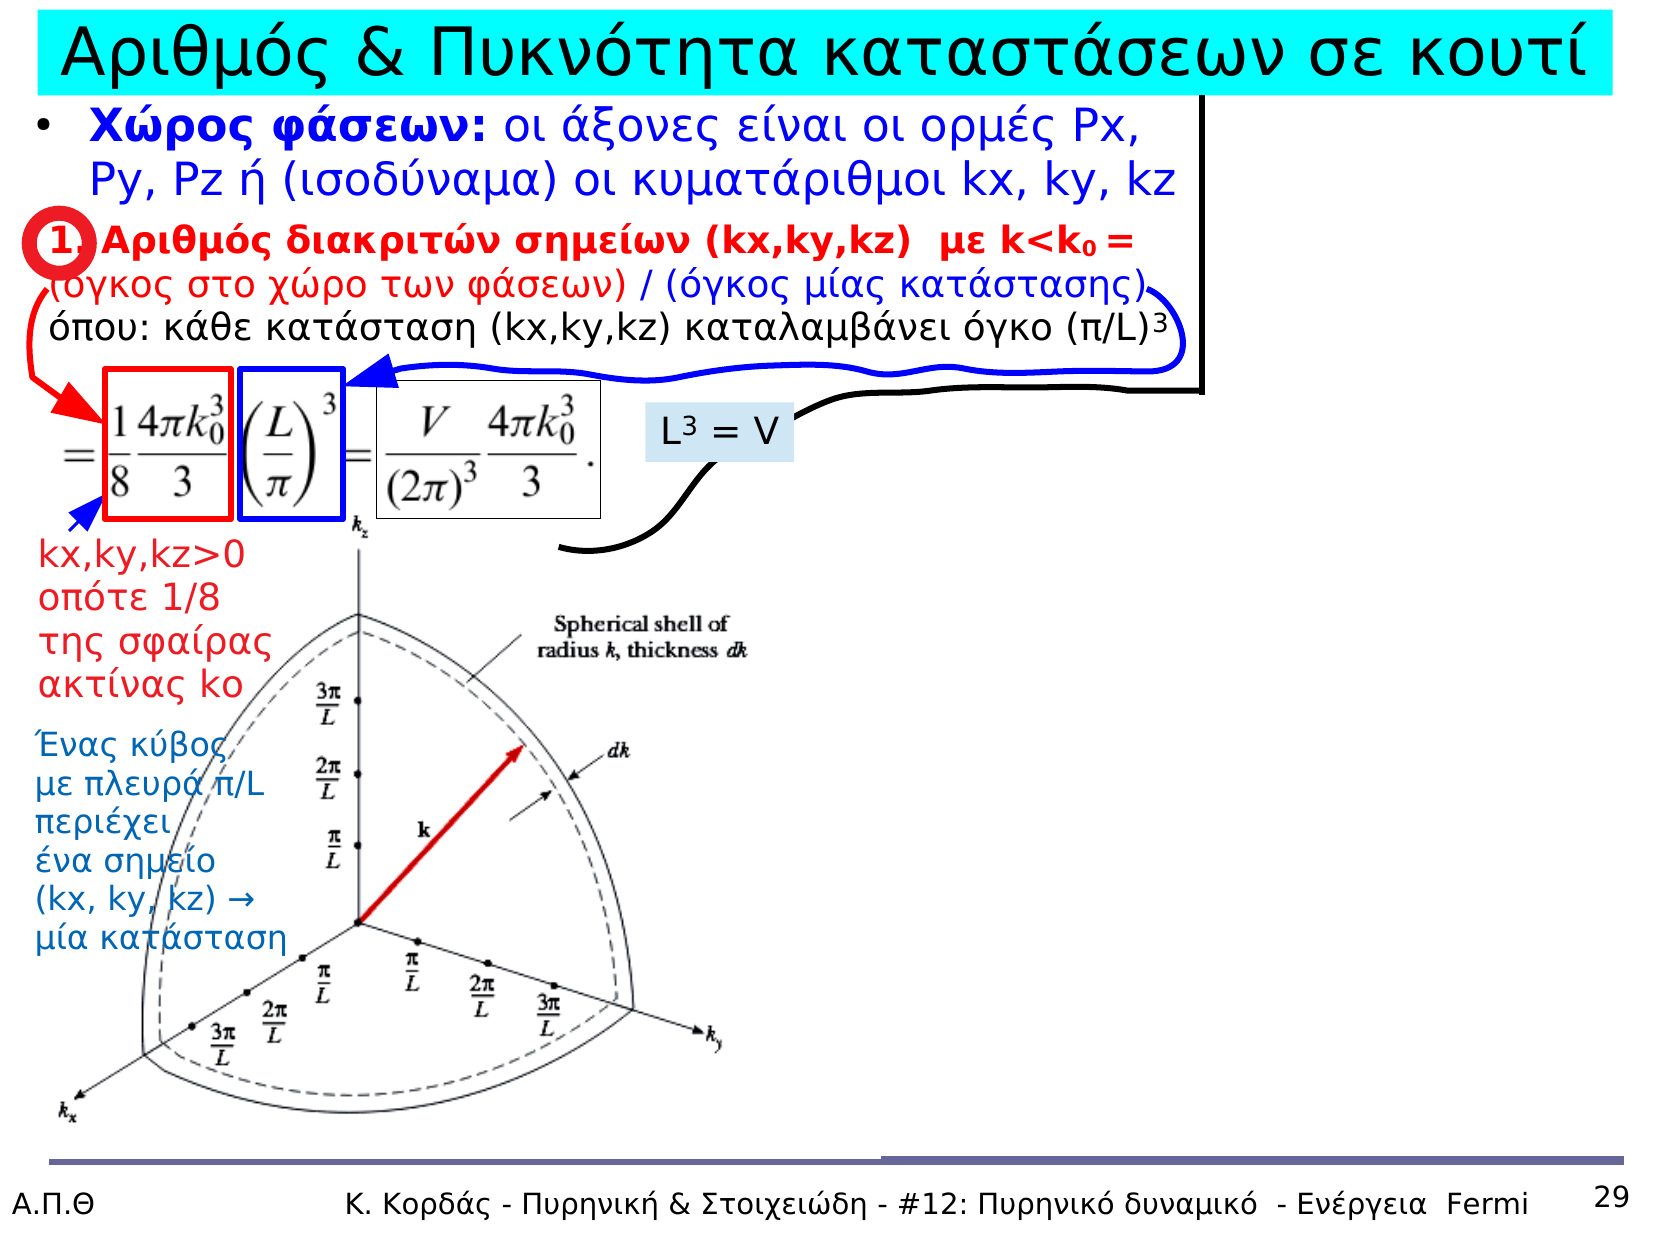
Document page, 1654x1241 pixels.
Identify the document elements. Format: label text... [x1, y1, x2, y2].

text_box L3 = V [645, 402, 795, 462]
picture [108, 372, 228, 516]
text_box 1. Aριθμός διακριτών σημείων (kx,ky,kz) με k<k0 = (όγκος στο χώρο των φάσεων) / (όγκος μίας κατάστασης) όπου: κάθε κατάσταση (kx,ky,kz) καταλαμβάνει όγκο (π/L)3 [33, 211, 1184, 372]
list Χώρος φάσεων: οι άξονες είναι οι ορμές Px, Py, Pz ή (ισοδύναμα) οι κυματάριθμοι kx, ky, kz [17, 99, 1199, 310]
picture [599, 372, 684, 377]
picture [346, 372, 360, 382]
picture [0, 315, 1184, 1159]
text_box kx,ky,kz>0 οπότε 1/8 της σφαίρας ακτίνας kο [22, 525, 290, 716]
picture [243, 372, 340, 516]
picture [377, 381, 600, 518]
text_box Ένας κύβος με πλευρά π/L περιέχει ένα σημείο (kx, ky, kz) → μία κατάσταση [19, 718, 303, 965]
picture [396, 372, 597, 380]
picture [35, 372, 102, 418]
title Αριθμός & Πυκνότητα καταστάσεων σε κουτί [37, 9, 1613, 96]
